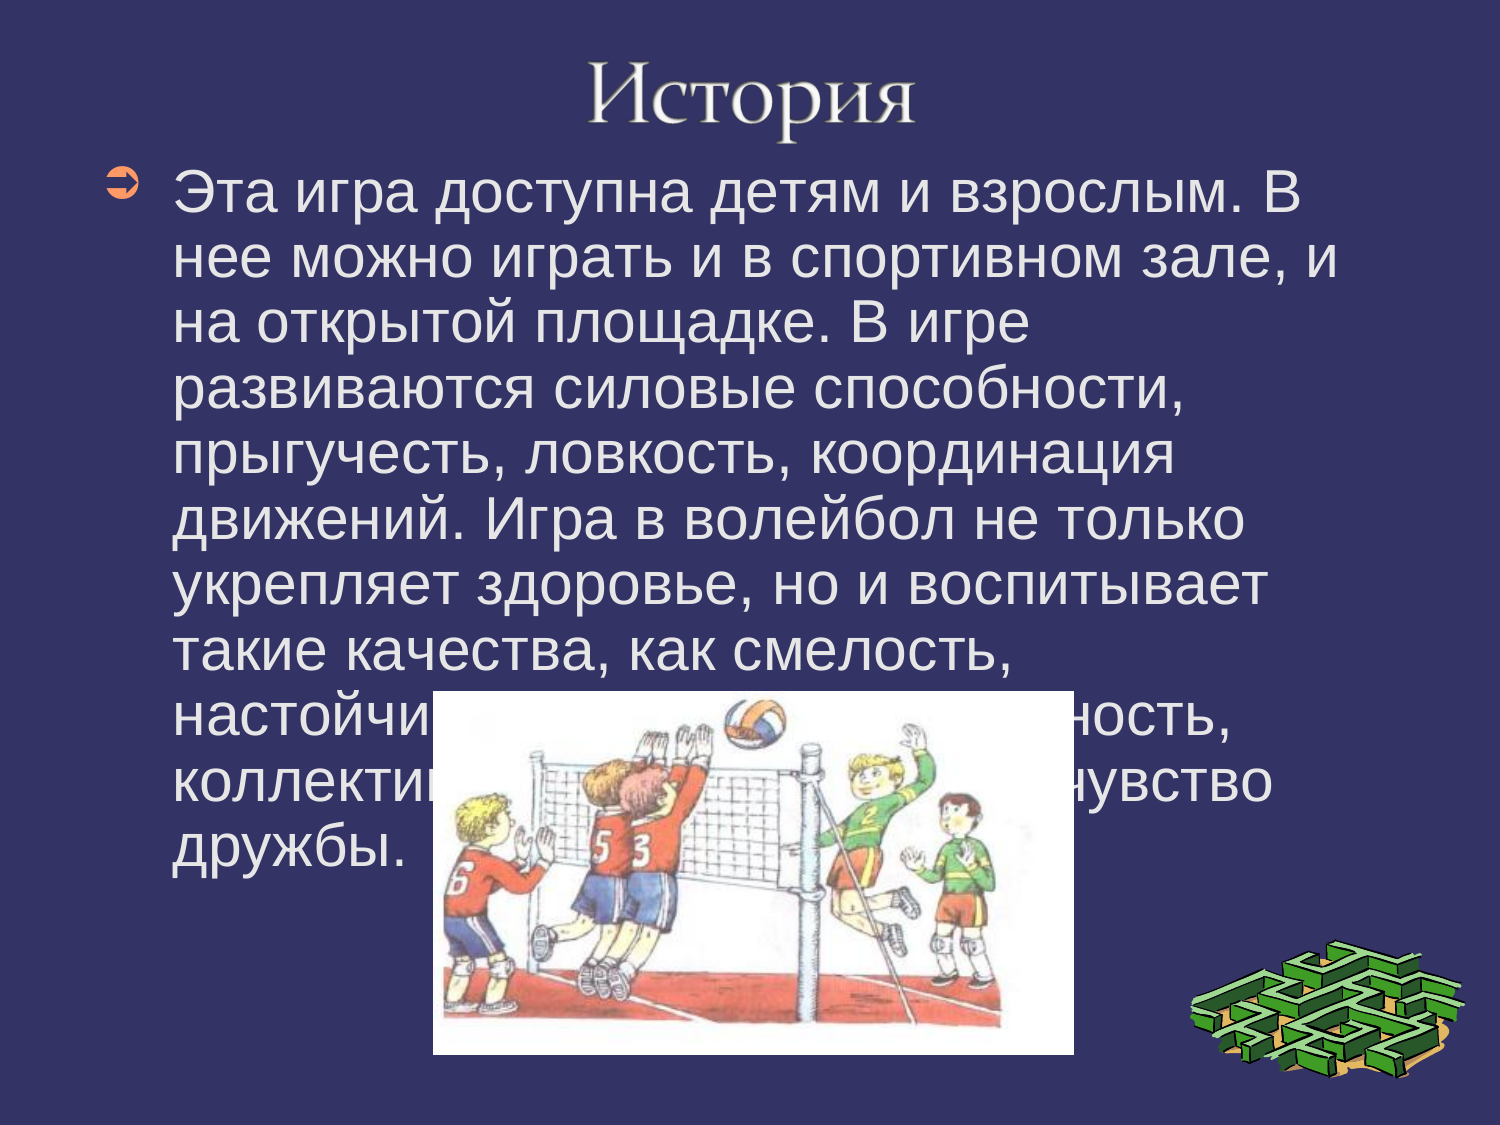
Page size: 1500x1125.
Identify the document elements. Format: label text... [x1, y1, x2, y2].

picture [433, 691, 1074, 1055]
text_box [73, 12, 1427, 154]
list Эта игра доступна детям и взрослым. В нее можно играть и в спортивном зале, и на открытой площадке. В игре развиваются силовые способности, прыгучесть, ловкость, координация движений. Игра в волейбол не только укрепляет здоровье, но и воспитывает такие качества, как смелость, настойчивость, целеустремленность, коллективизм, взаимопомощь, чувство дружбы. [75, 154, 1426, 888]
